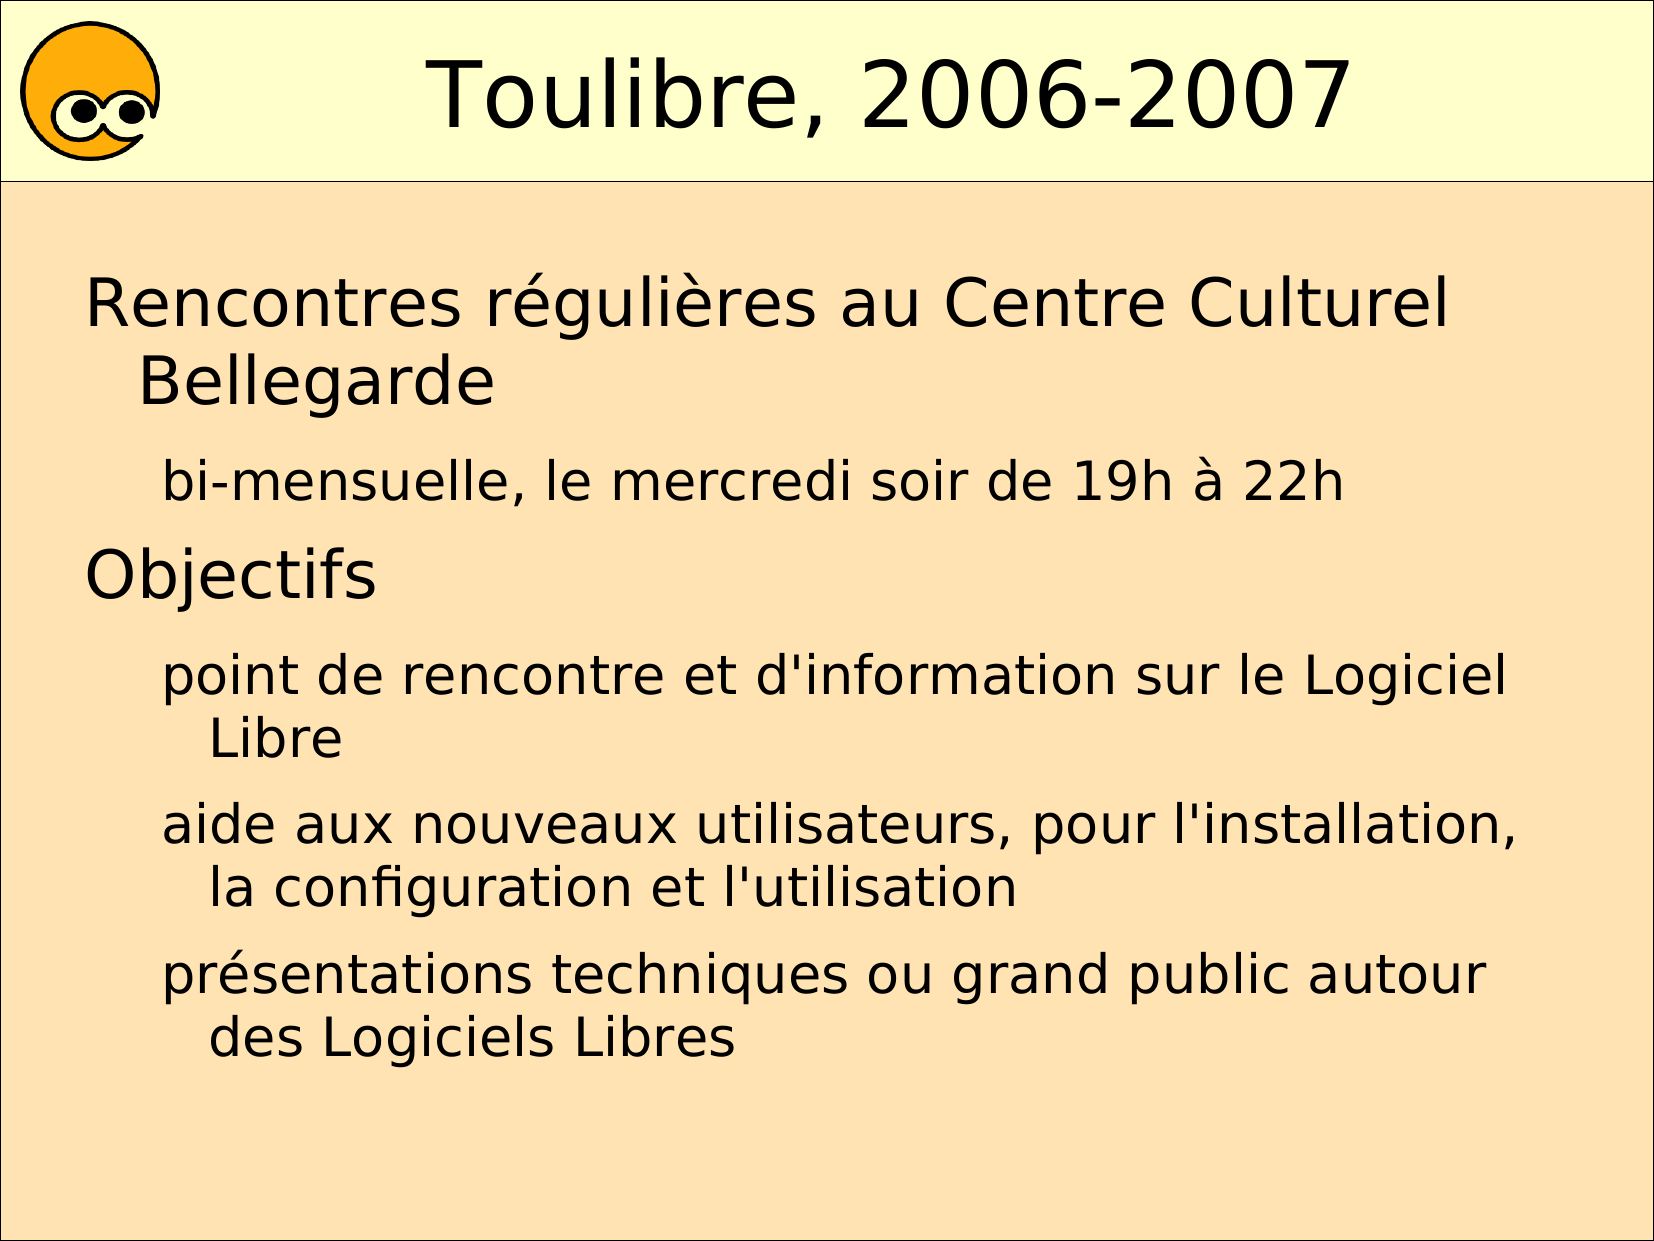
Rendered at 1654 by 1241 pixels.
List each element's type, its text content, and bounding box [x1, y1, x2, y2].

picture [20, 21, 160, 161]
title Toulibre, 2006-2007 [180, 29, 1606, 163]
list Rencontres régulières au Centre Culturel Bellegarde bi-mensuelle, le mercredi soir de 19h à 22h Objectifs point de rencontre et d'information sur le Logiciel Libre aide aux nouveaux utilisateurs, pour l'installation, la configuration et l'utilisation présentations techniques ou grand public autour des Logiciels Libres [66, 264, 1555, 1171]
